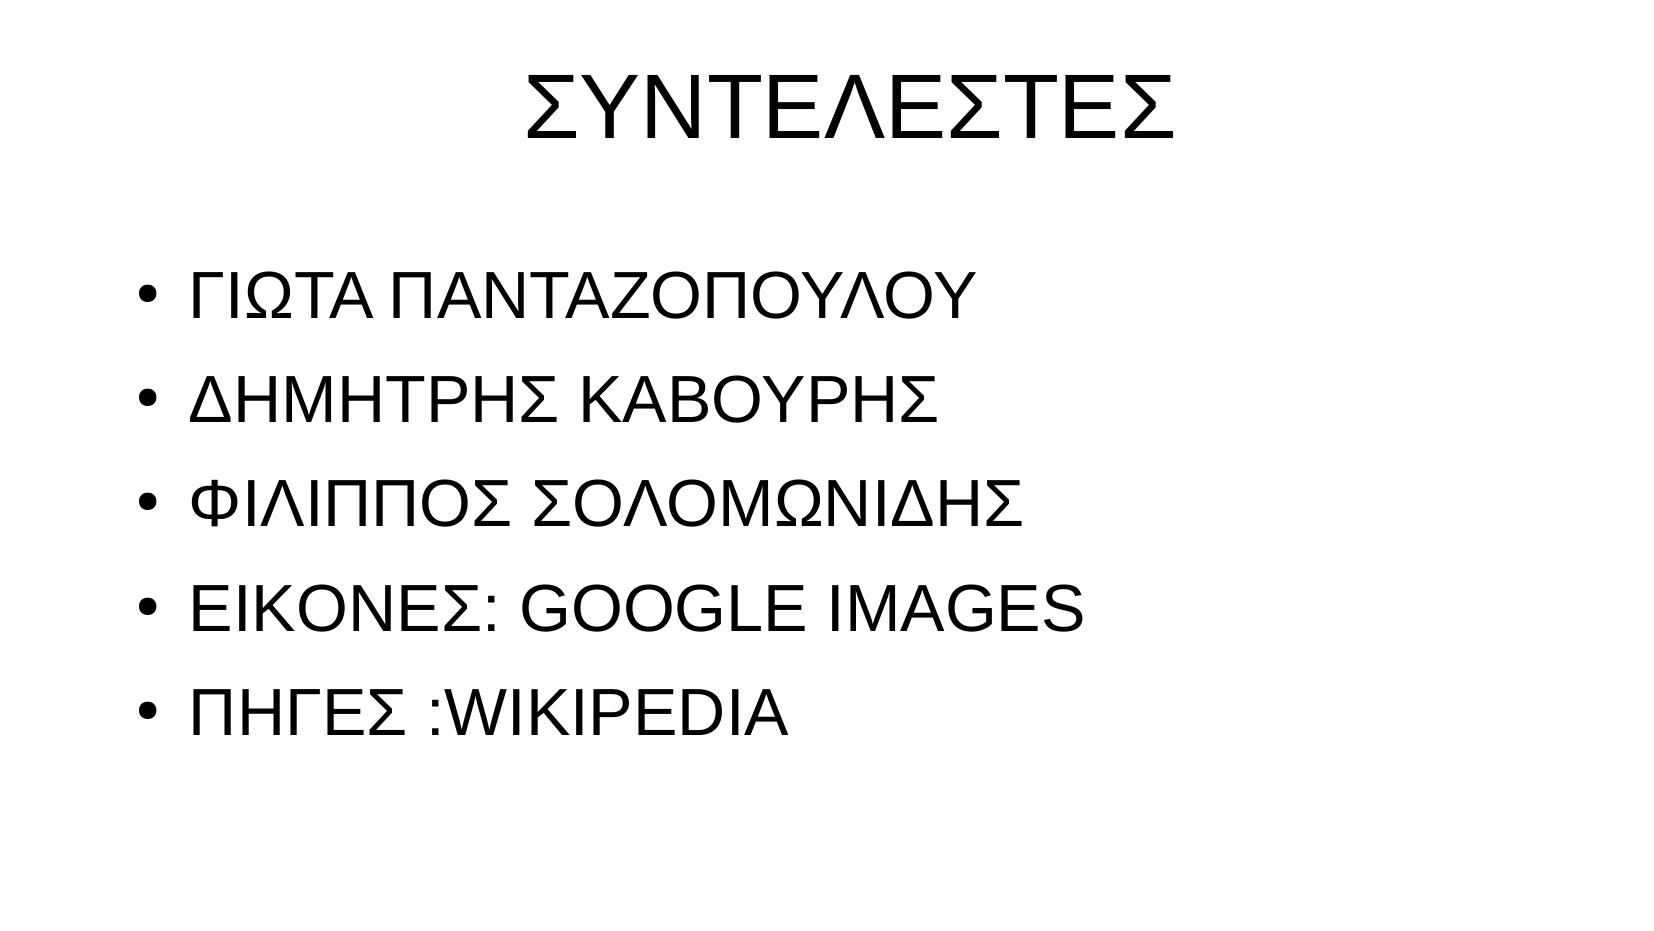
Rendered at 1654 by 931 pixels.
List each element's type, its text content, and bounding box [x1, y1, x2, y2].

list ΓΙΩΤΑ ΠΑΝΤΑΖΟΠΟΥΛΟΥ ΔΗΜΗΤΡΗΣ ΚΑΒΟΥΡΗΣ ΦΙΛΙΠΠΟΣ ΣΟΛΟΜΩΝΙΔΗΣ EIKONEΣ: GOOGLE IMAGES ΠΗΓΕΣ :WIKIPEDIA [118, 257, 1607, 798]
title ΣΥΝΤΕΛΕΣΤΕΣ [106, 29, 1595, 185]
